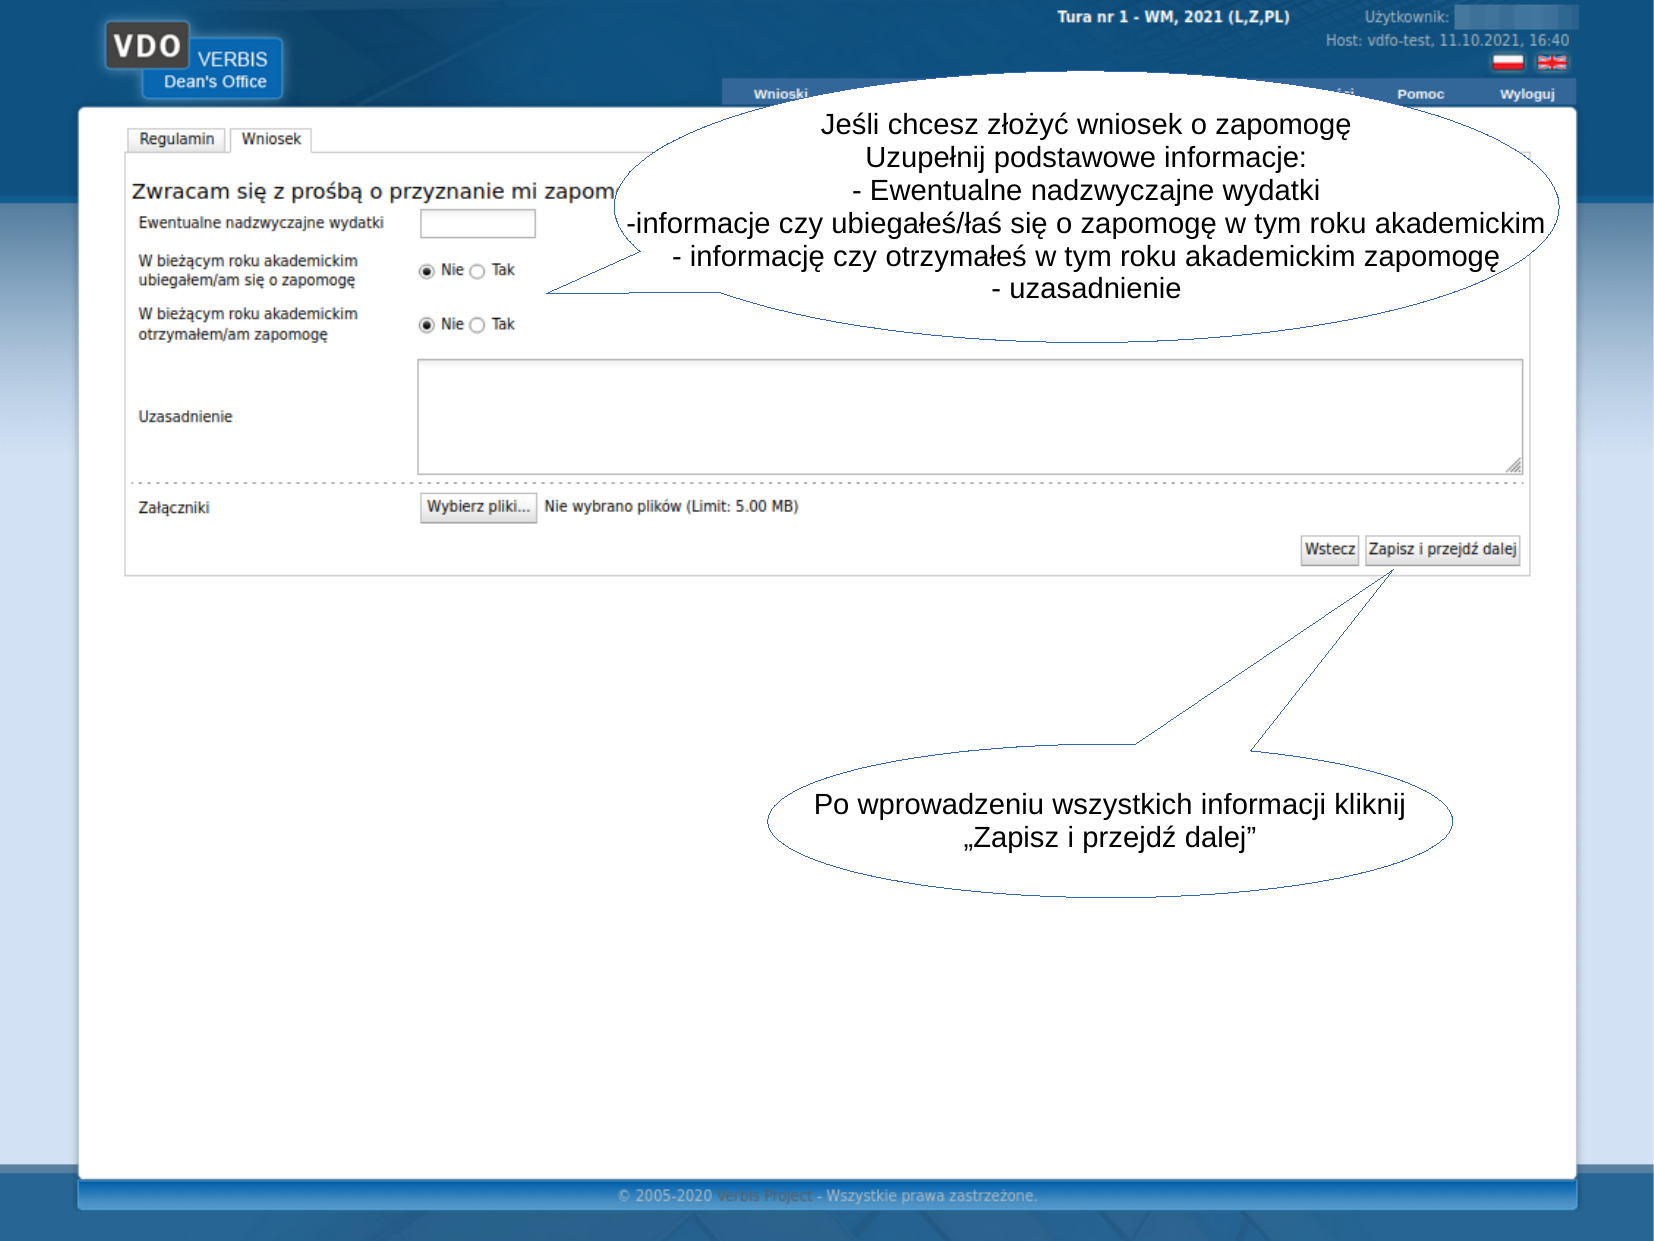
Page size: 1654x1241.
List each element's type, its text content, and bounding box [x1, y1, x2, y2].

text_box Jeśli chcesz złożyć wniosek o zapomogę Uzupełnij podstawowe informacje: - Ewentualne nadzwyczajne wydatki -informacje czy ubiegałeś/łaś się o zapomogę w tym roku akademickim - informację czy otrzymałeś w tym roku akademickim zapomogę - uzasadnienie [546, 70, 1560, 343]
text_box Po wprowadzeniu wszystkich informacji kliknij „Zapisz i przejdź dalej” [767, 569, 1453, 898]
picture [0, 0, 1654, 1241]
